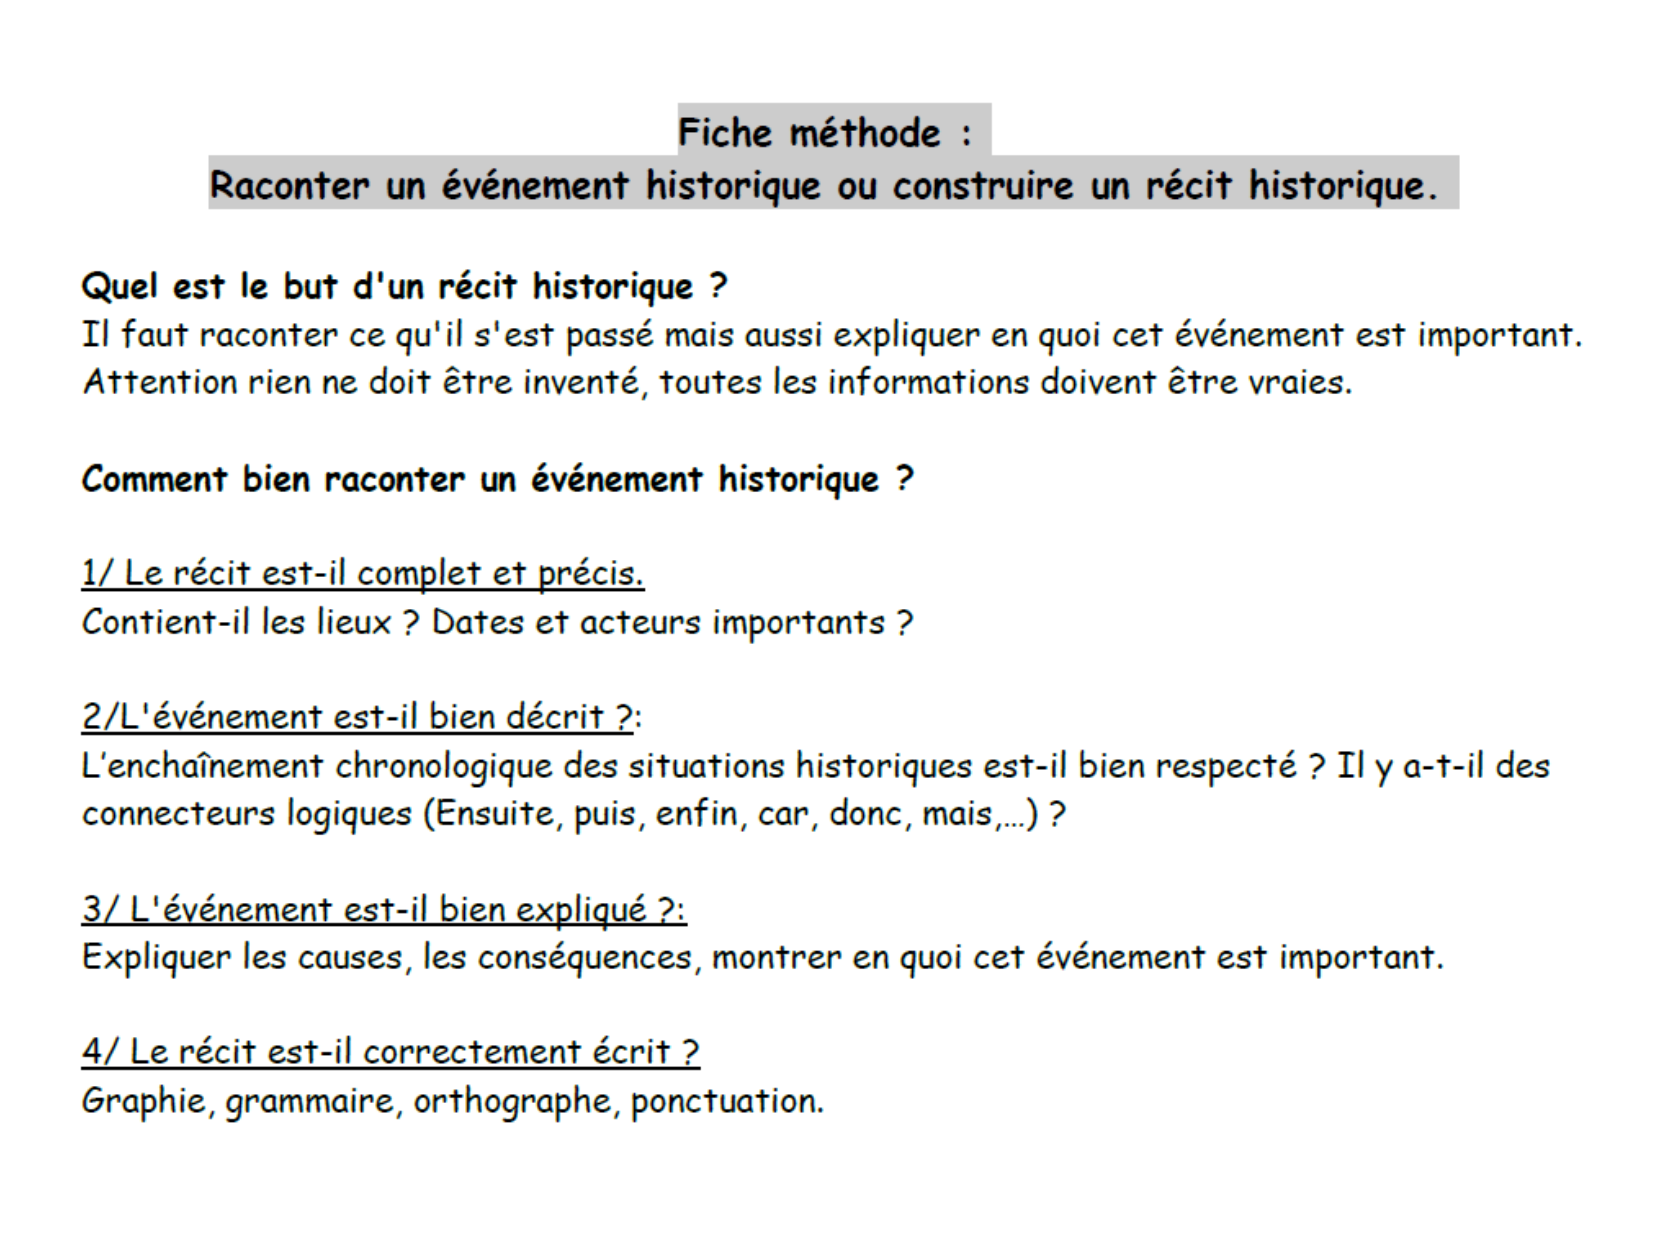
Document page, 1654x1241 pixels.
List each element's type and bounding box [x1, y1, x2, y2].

picture [29, 82, 1630, 1152]
